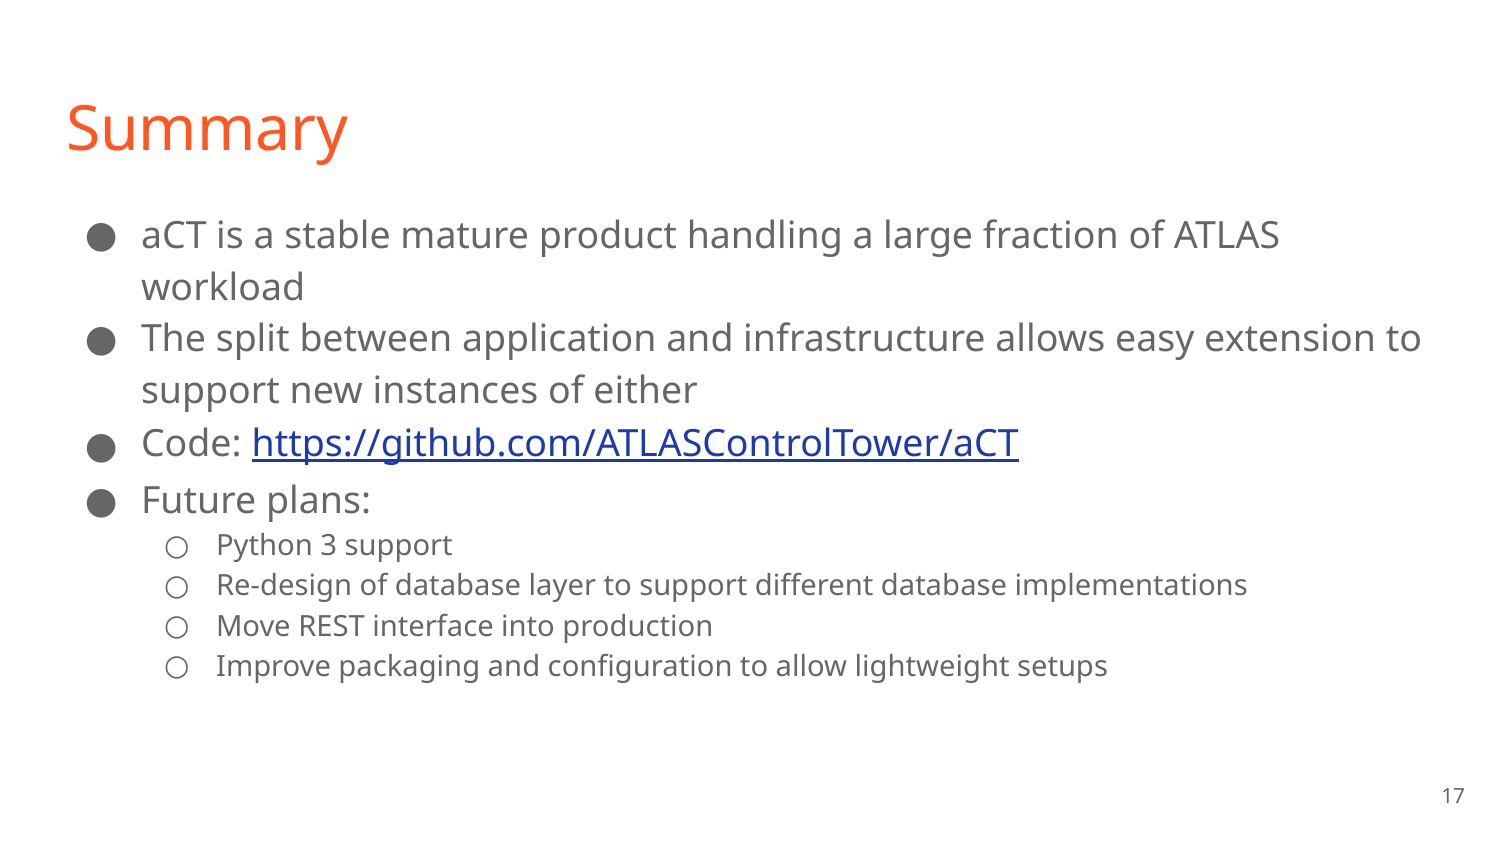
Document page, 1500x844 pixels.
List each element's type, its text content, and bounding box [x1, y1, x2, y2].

title Summary [51, 72, 1449, 167]
slide_number <number> [1389, 764, 1480, 830]
list aCT is a stable mature product handling a large fraction of ATLAS workload The split between application and infrastructure allows easy extension to support new instances of either Code: https://github.com/ATLASControlTower/aCT Future plans: Python 3 support Re-design of database layer to support different database implementations Move REST interface into production Improve packaging and configuration to allow lightweight setups [51, 189, 1449, 750]
